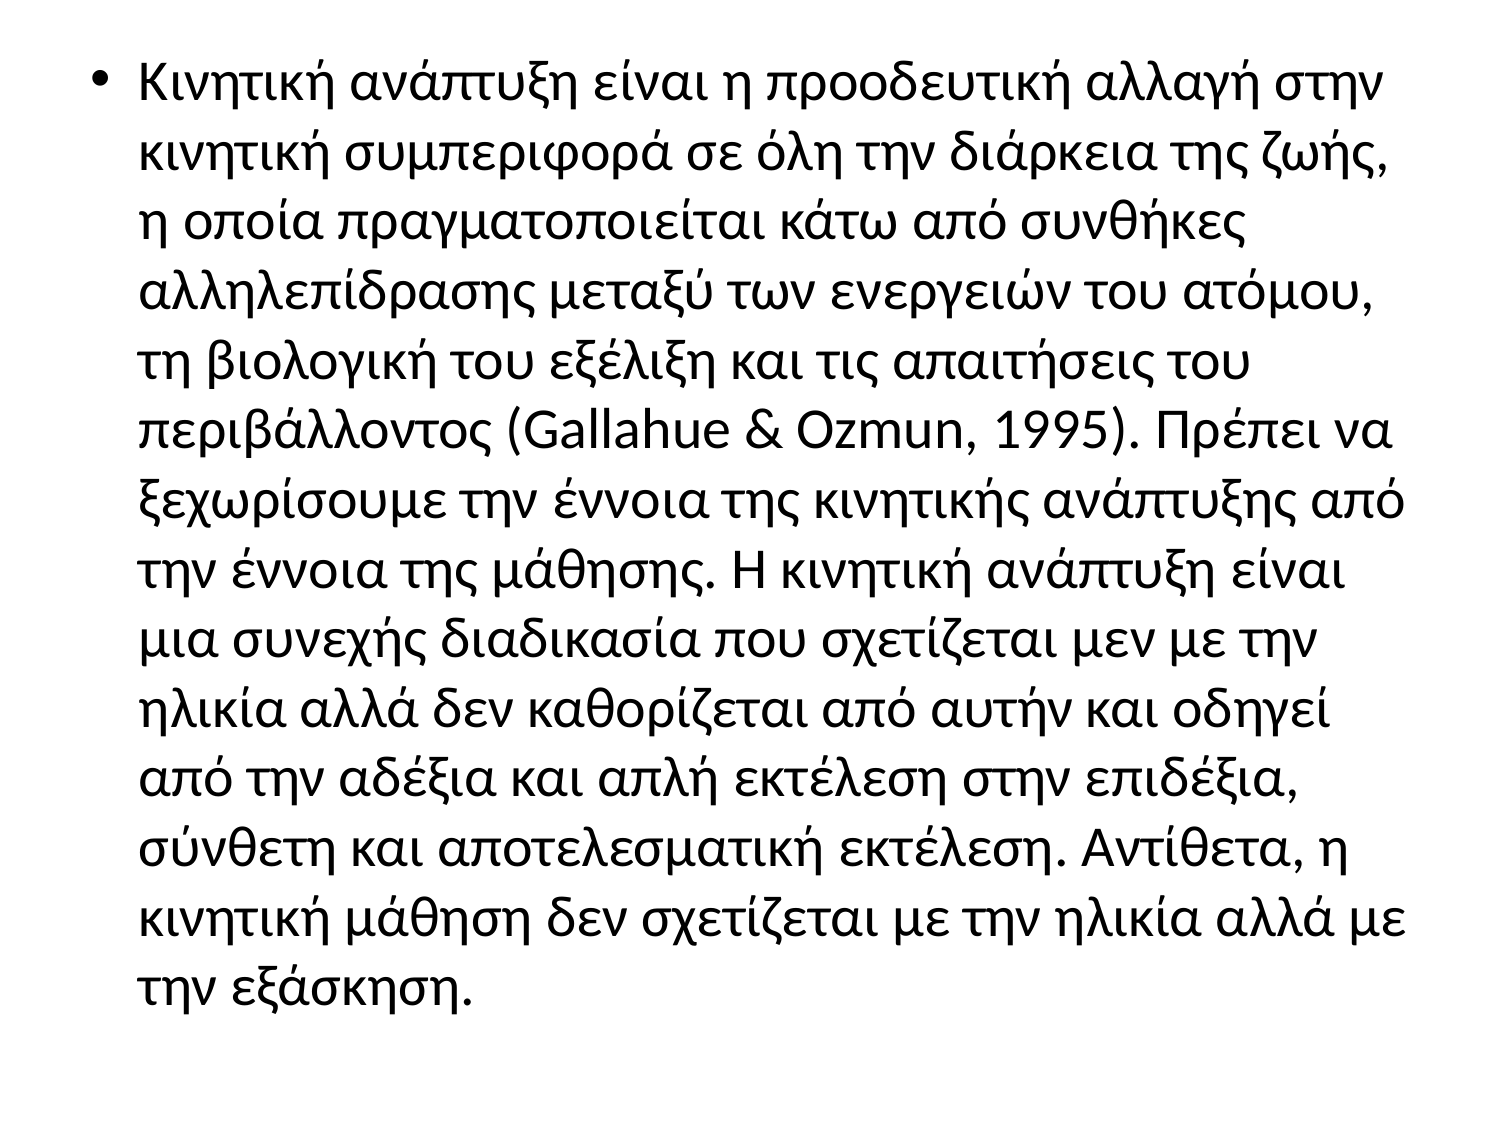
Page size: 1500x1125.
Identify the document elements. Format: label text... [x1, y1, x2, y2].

list Κινητική ανάπτυξη είναι η προοδευτική αλλαγή στην κινητική συμπεριφορά σε όλη την διάρκεια της ζωής, η οποία πραγματοποιείται κάτω από συνθήκες αλληλεπίδρασης μεταξύ των ενεργειών του ατόμου, τη βιολογική του εξέλιξη και τις απαιτήσεις του περιβάλλοντος (Gallahue & Ozmun, 1995). Πρέπει να ξεχωρίσουμε την έννοια της κινητικής ανάπτυξης από την έννοια της μάθησης. Η κινητική ανάπτυξη είναι μια συνεχής διαδικασία που σχετίζεται μεν με την ηλικία αλλά δεν καθορίζεται από αυτήν και οδηγεί από την αδέξια και απλή εκτέλεση στην επιδέξια, σύνθετη και αποτελεσματική εκτέλεση. Αντίθετα, η κινητική μάθηση δεν σχετίζεται με την ηλικία αλλά με την εξάσκηση. [75, 35, 1425, 1090]
